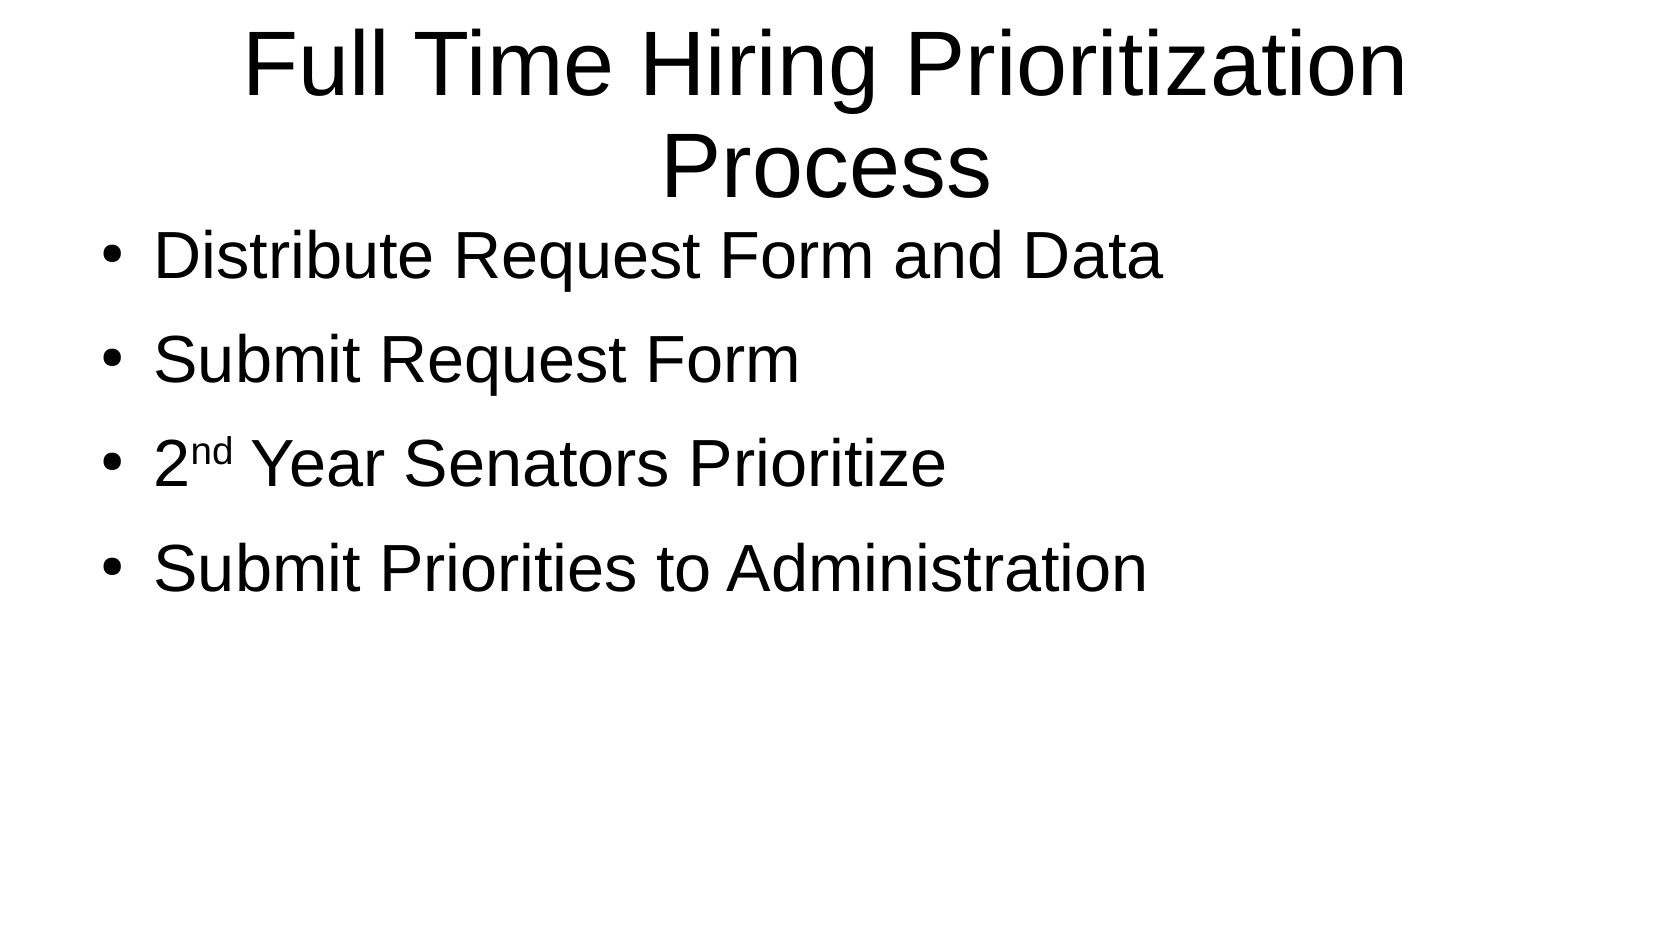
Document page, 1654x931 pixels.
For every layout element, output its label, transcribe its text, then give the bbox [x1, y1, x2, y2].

list Distribute Request Form and Data Submit Request Form 2nd Year Senators Prioritize Submit Priorities to Administration [82, 217, 1571, 758]
title Full Time Hiring Prioritization Process [82, 12, 1571, 217]
